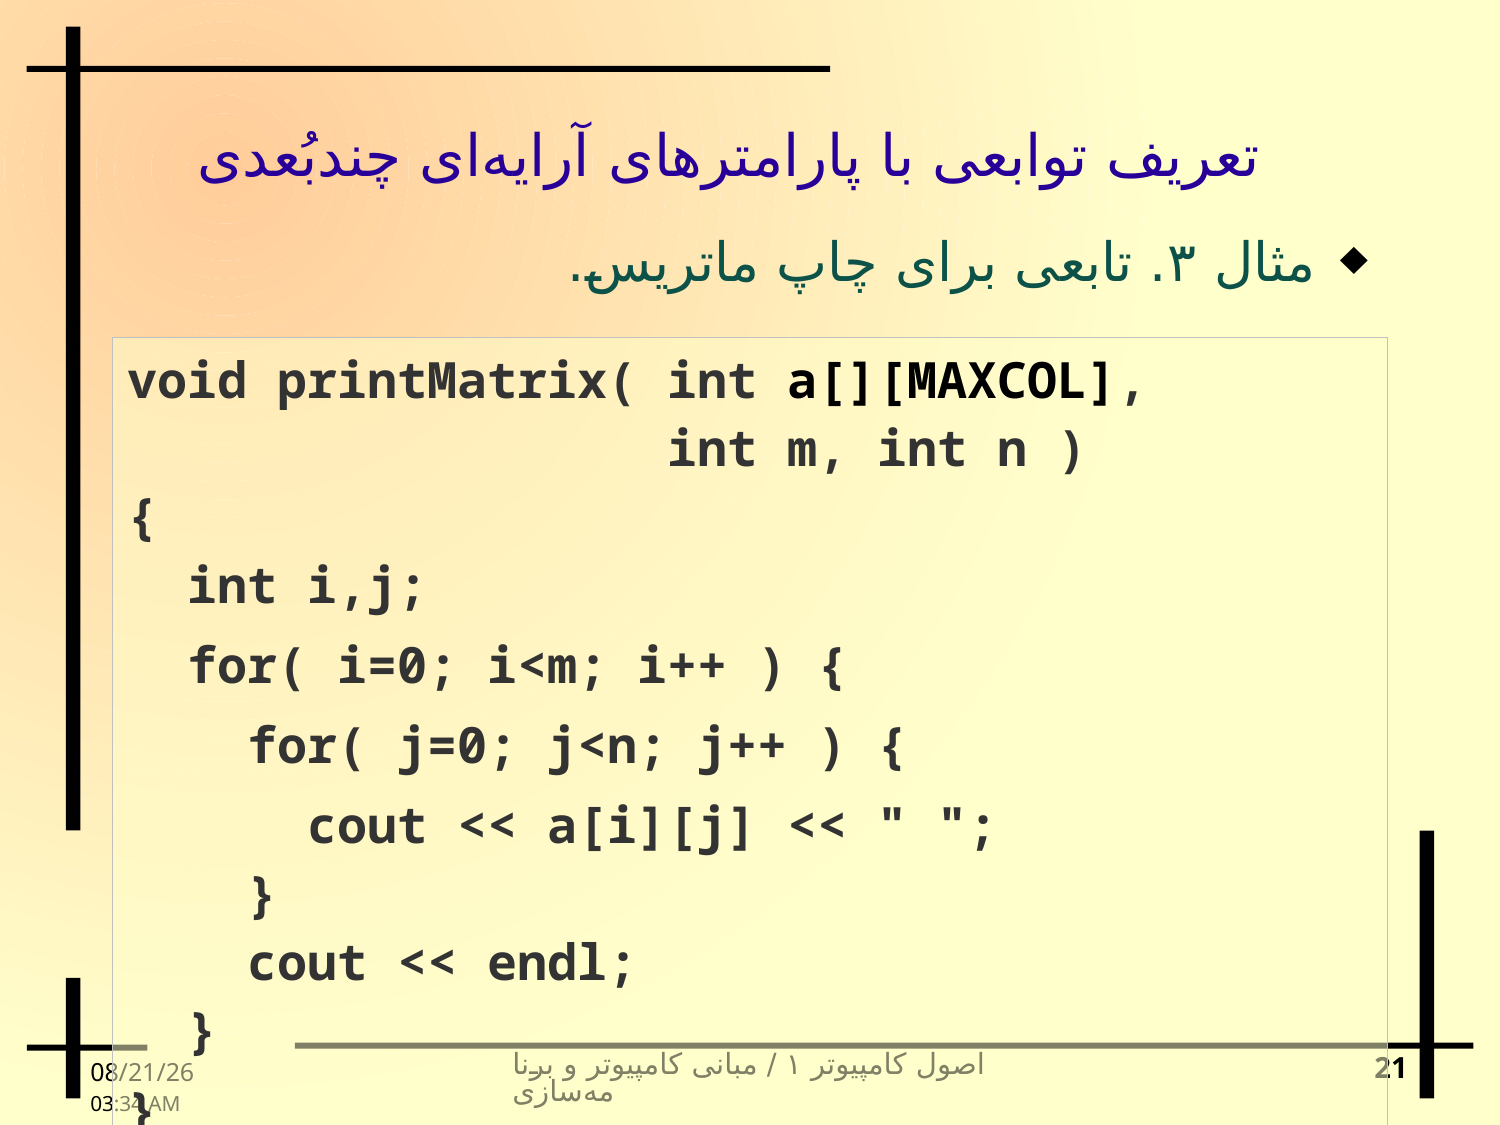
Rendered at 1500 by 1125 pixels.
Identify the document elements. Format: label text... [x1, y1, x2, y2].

title تعریف توابعی با پارامترهای آرایه‌ای چندبُعدی [113, 96, 1344, 217]
list مثال ۳. تابعی برای چاپ ماتریس. [120, 231, 1440, 330]
text_box void printMatrix( int a[][MAXCOL], int m, int n ) { int i,j; for( i=0; i<m; i++ ) { for( j=0; j<n; j++ ) { cout << a[i][j] << " "; } cout << endl; } } [112, 337, 1388, 1028]
